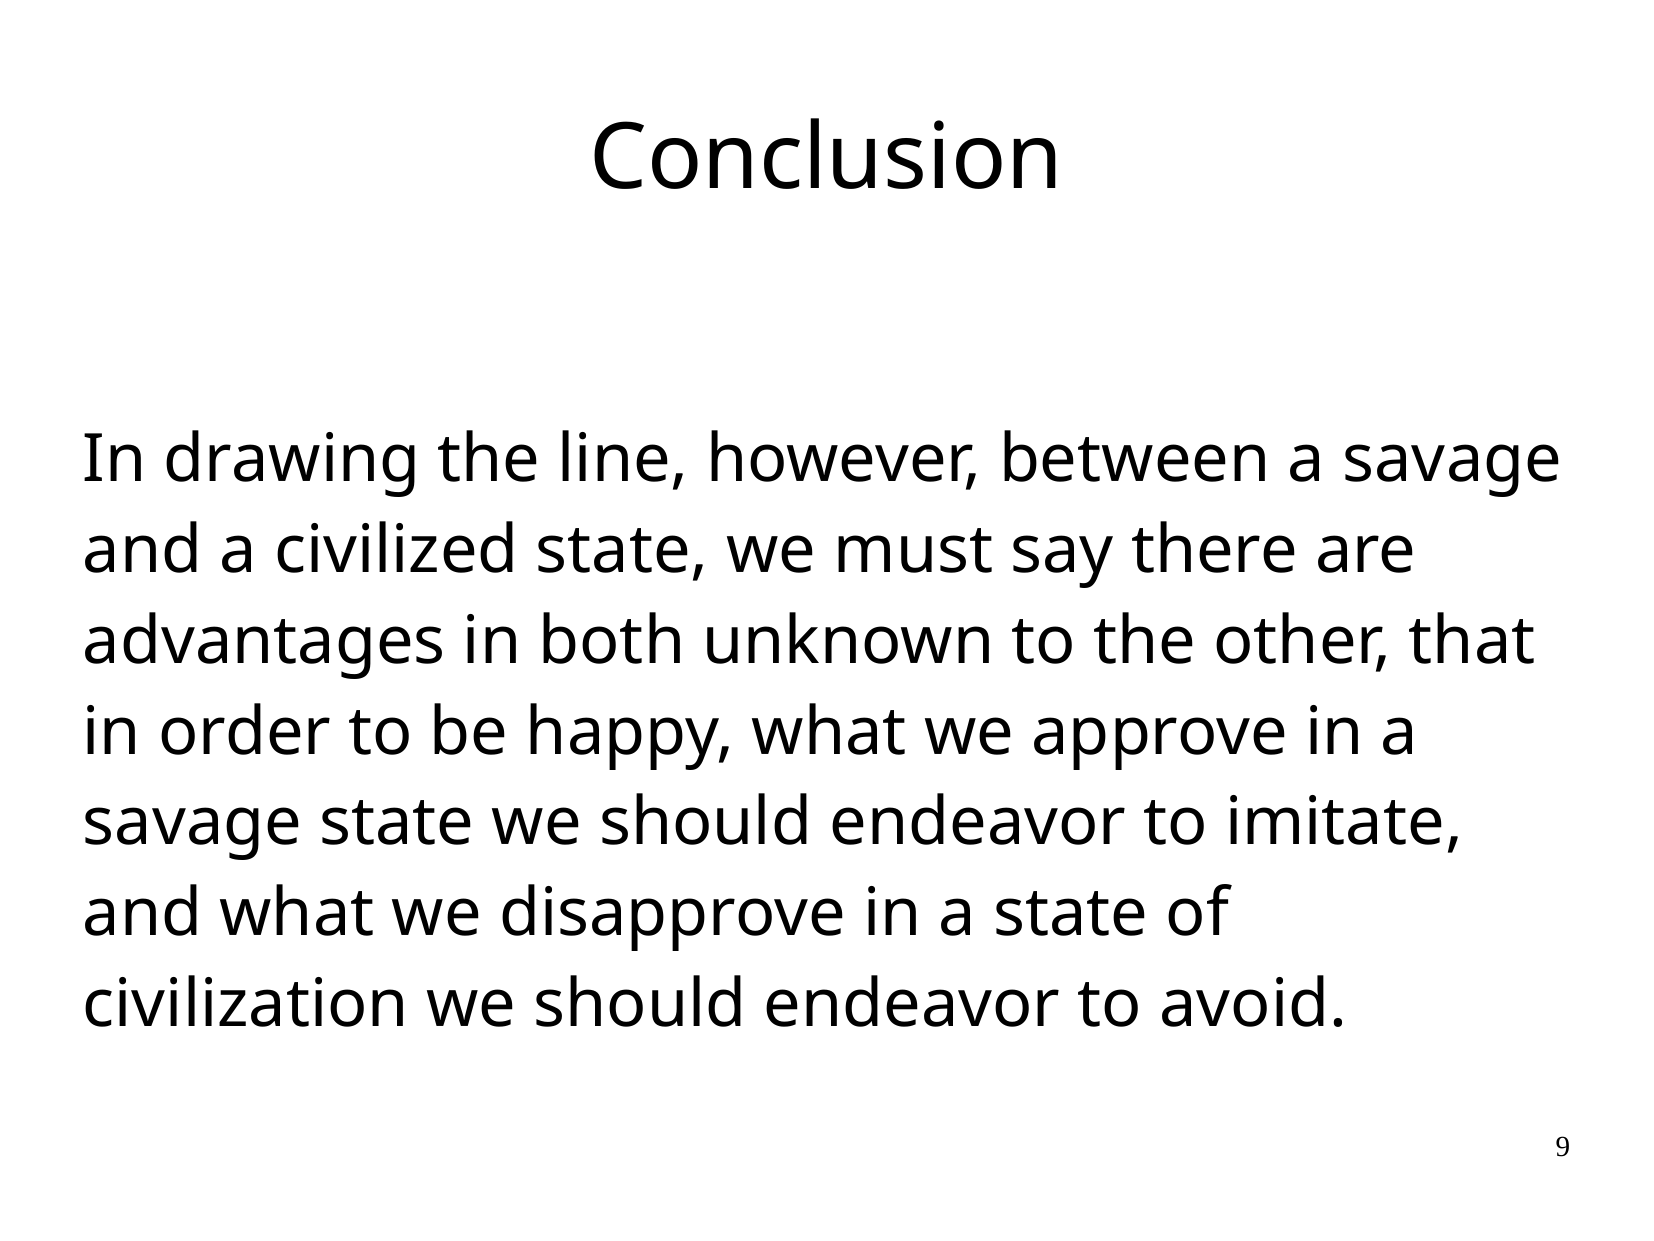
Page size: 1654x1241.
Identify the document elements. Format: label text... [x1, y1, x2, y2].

title Conclusion [82, 49, 1571, 257]
list In drawing the line, however, between a savage and a civilized state, we must say there are advantages in both unknown to the other, that in order to be happy, what we approve in a savage state we should endeavor to imitate, and what we disapprove in a state of civilization we should endeavor to avoid. [82, 290, 1571, 1109]
